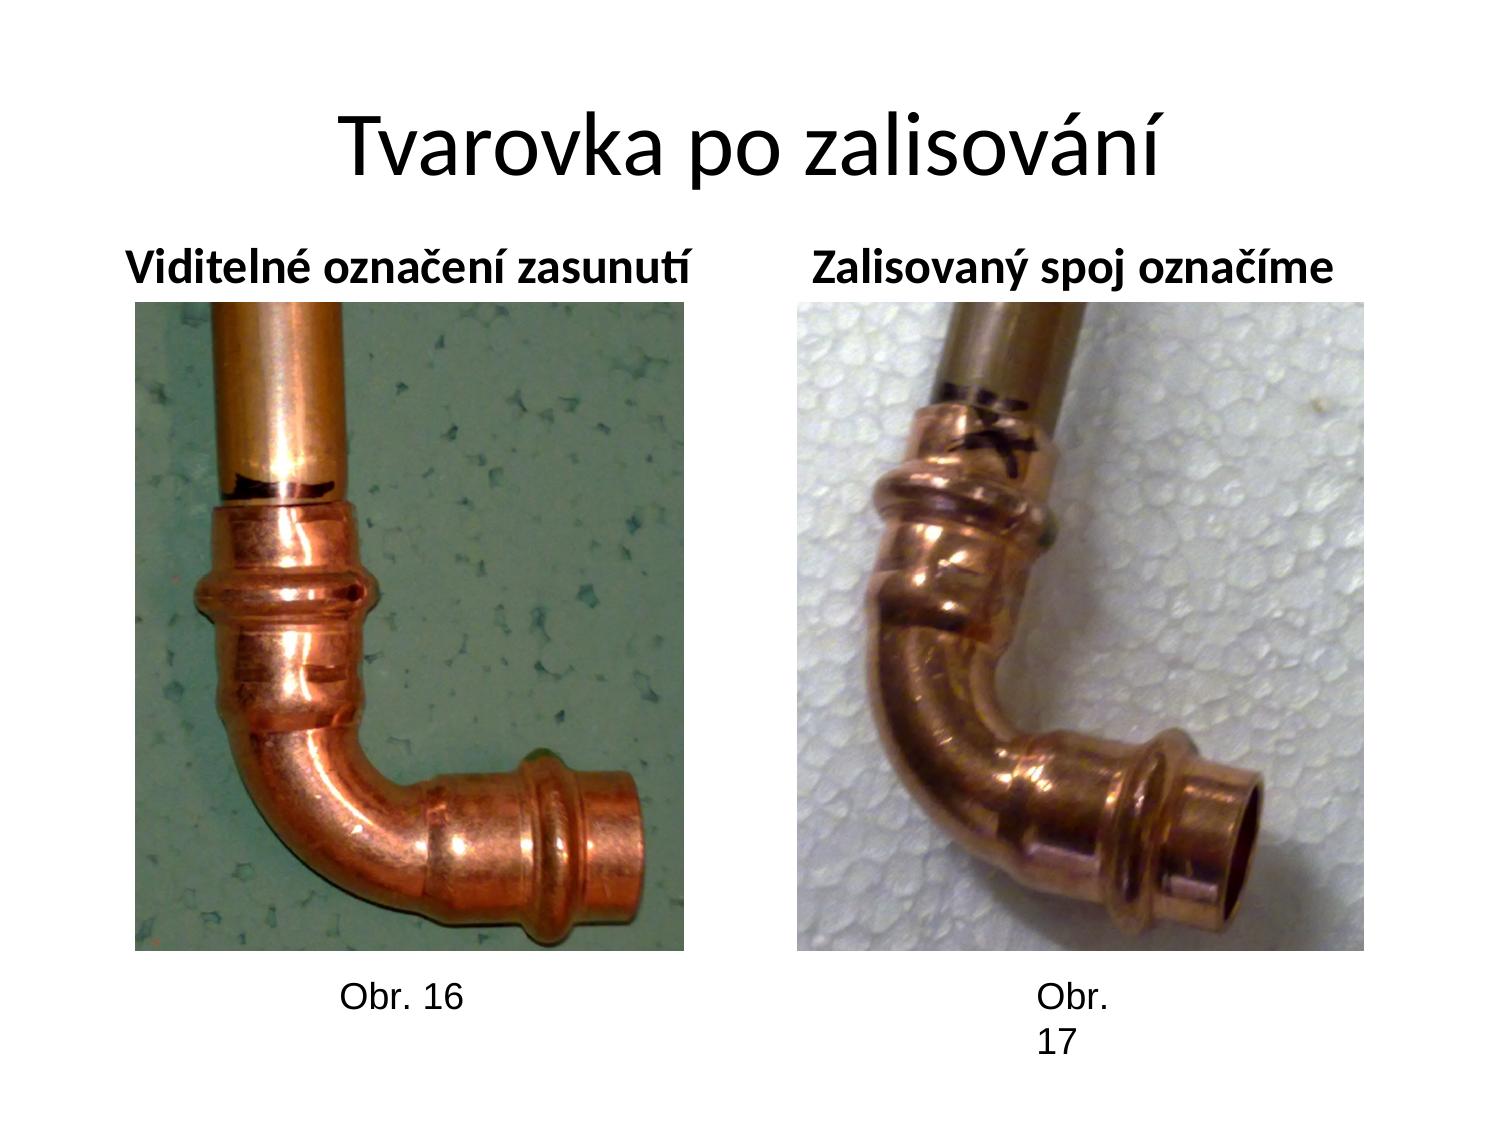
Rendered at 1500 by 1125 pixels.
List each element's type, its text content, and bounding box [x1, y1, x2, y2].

title Tvarovka po zalisování [75, 45, 1426, 233]
list Zalisovaný spoj označíme [797, 196, 1461, 302]
text_box [135, 302, 684, 951]
list Viditelné označení zasunutí [76, 196, 740, 302]
text_box Obr. 16 [324, 964, 480, 1025]
text_box Obr. 17 [1021, 964, 1176, 1070]
text_box [797, 302, 1364, 951]
